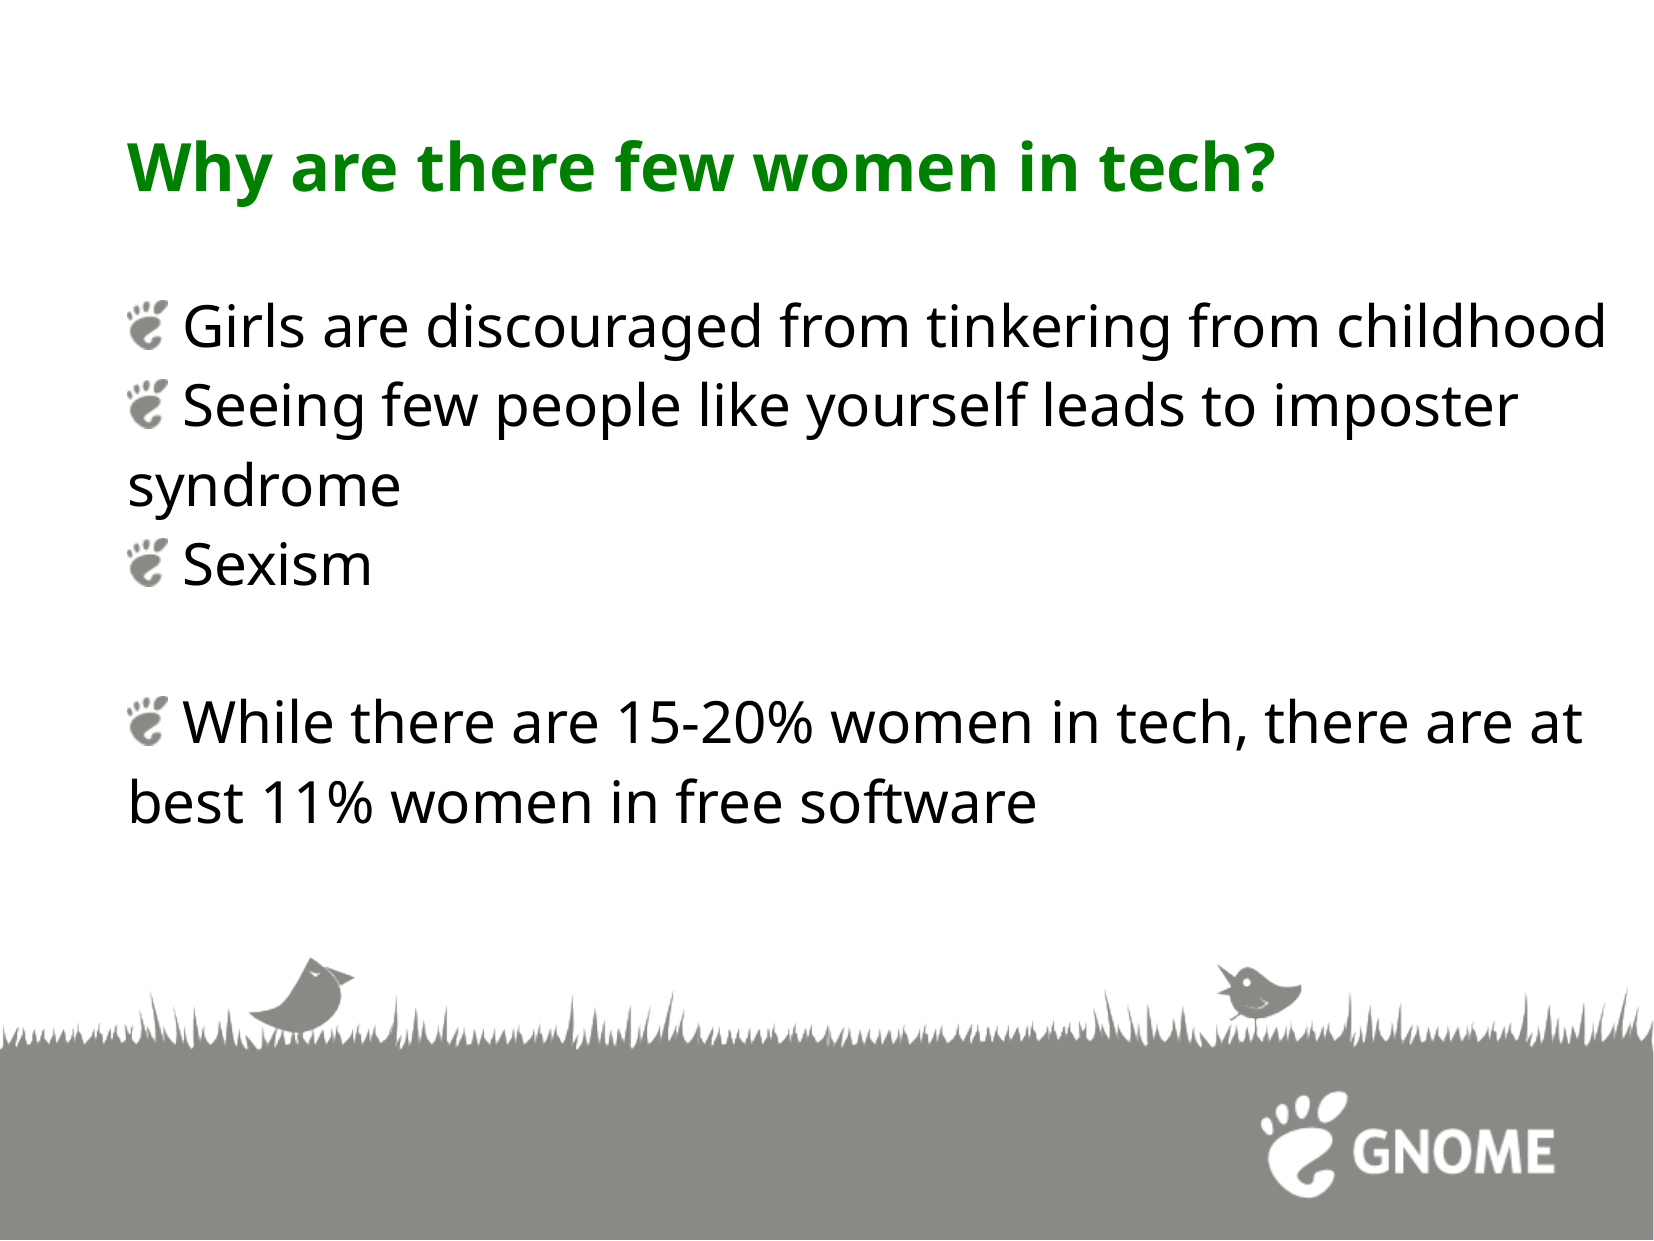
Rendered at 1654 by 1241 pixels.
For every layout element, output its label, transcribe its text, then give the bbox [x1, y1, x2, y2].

text_box Why are there few women in tech? [112, 112, 1654, 226]
picture [0, 0, 1654, 1241]
text_box Girls are discouraged from tinkering from childhood Seeing few people like yourself leads to imposter syndrome Sexism While there are 15-20% women in tech, there are at best 11% women in free software [112, 277, 1654, 922]
